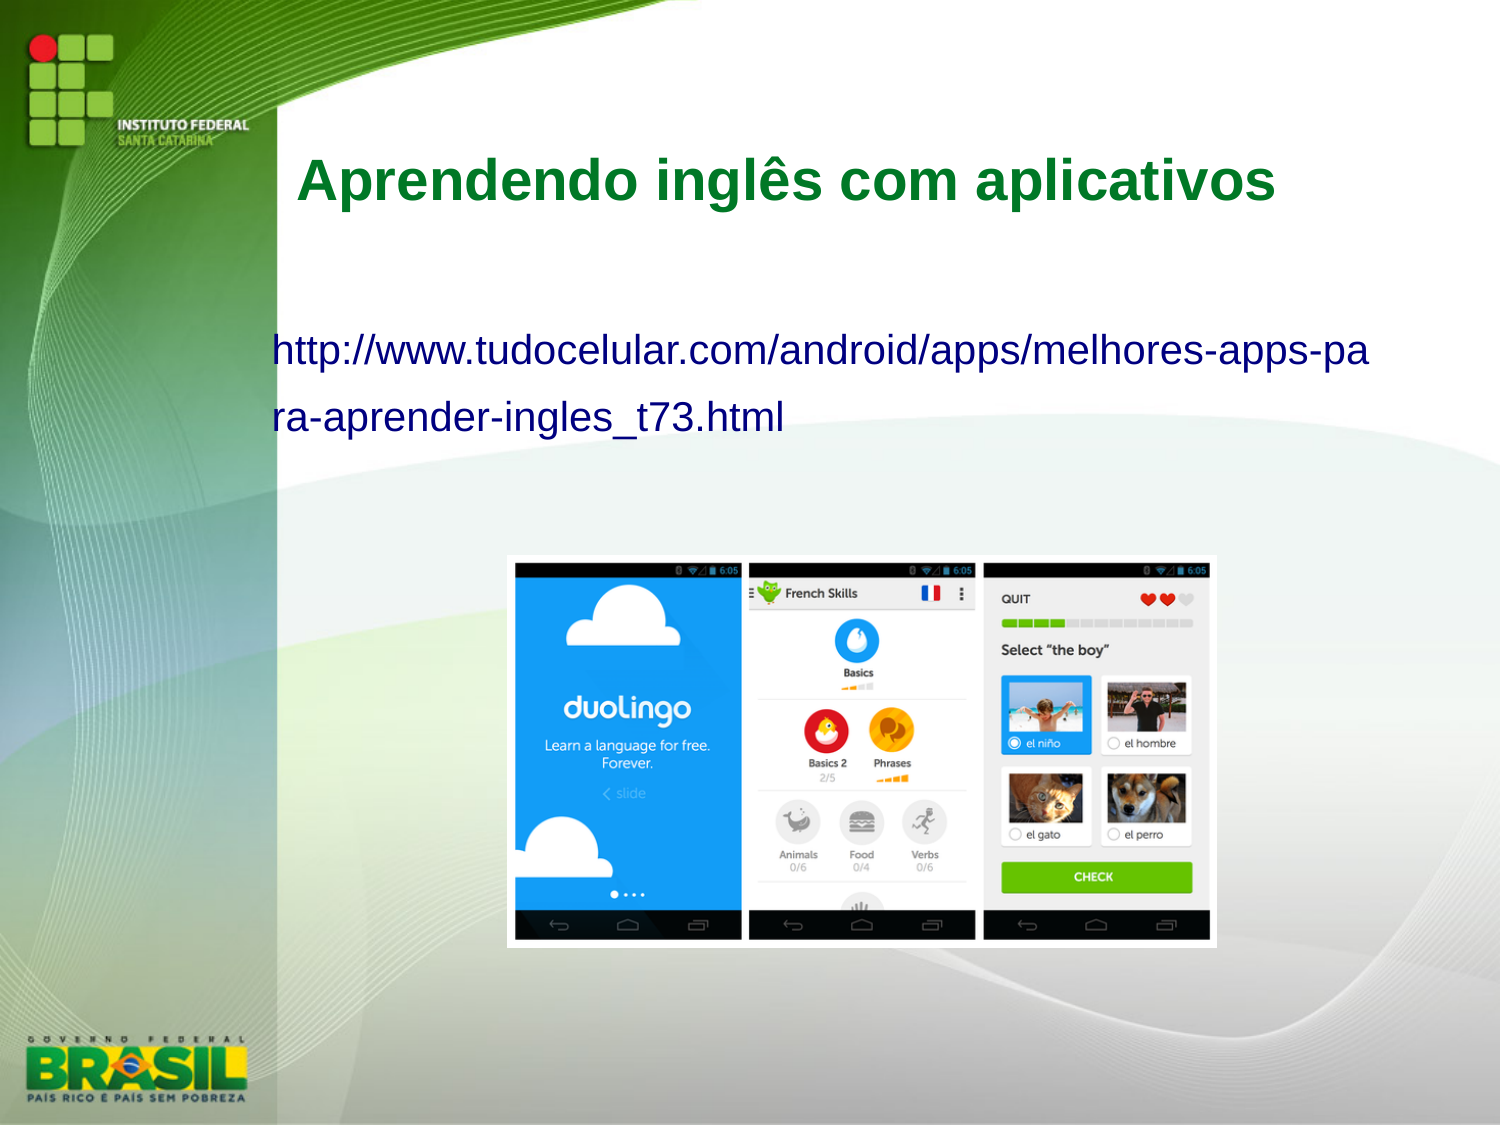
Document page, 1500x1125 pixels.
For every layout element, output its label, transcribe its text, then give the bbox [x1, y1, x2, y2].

list http://www.tudocelular.com/android/apps/melhores-apps-para-aprender-ingles_t73.html [271, 271, 1374, 901]
picture [0, 0, 1500, 1125]
title Aprendendo inglês com aplicativos [75, 82, 1425, 271]
